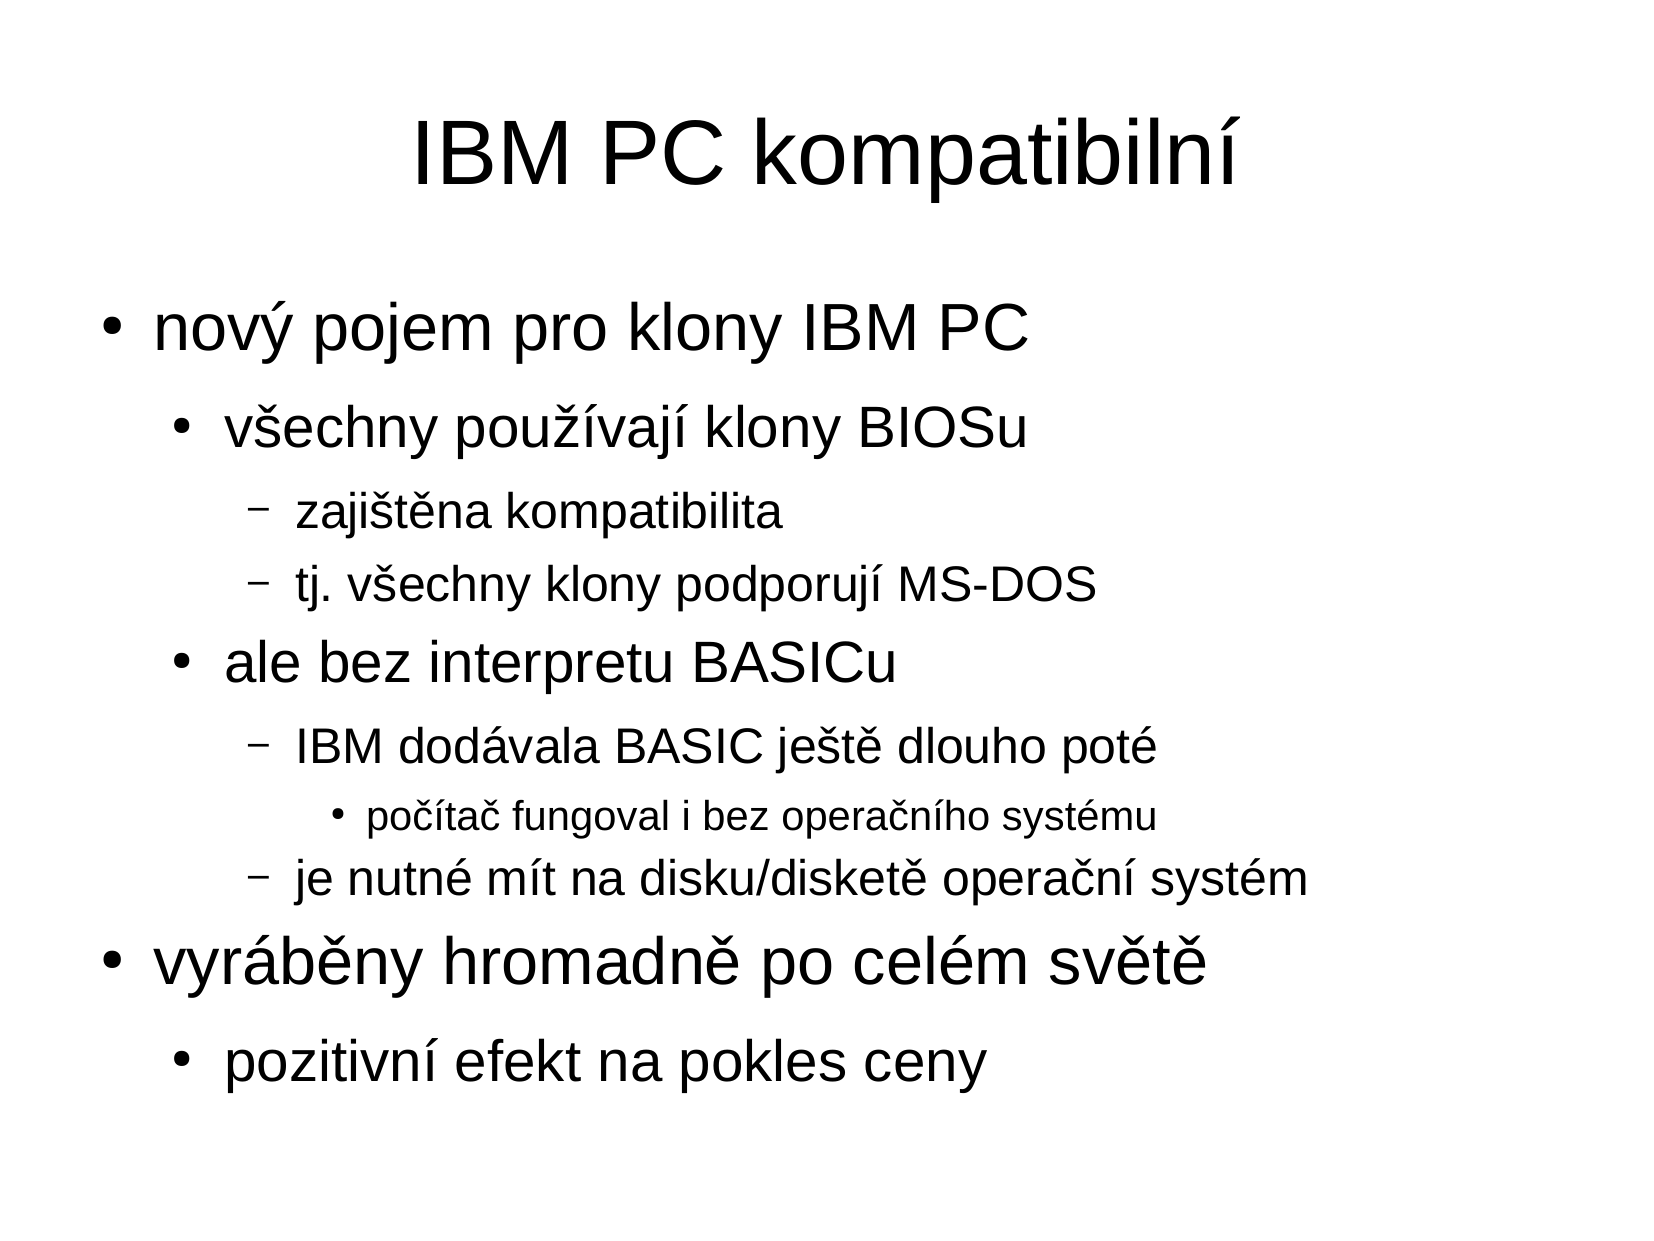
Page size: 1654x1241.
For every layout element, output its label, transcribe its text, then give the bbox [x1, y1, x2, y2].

title IBM PC kompatibilní [82, 49, 1571, 257]
list nový pojem pro klony IBM PC všechny používají klony BIOSu zajištěna kompatibilita tj. všechny klony podporují MS-DOS ale bez interpretu BASICu IBM dodávala BASIC ještě dlouho poté počítač fungoval i bez operačního systému je nutné mít na disku/disketě operační systém vyráběny hromadně po celém světě pozitivní efekt na pokles ceny [82, 290, 1571, 1109]
